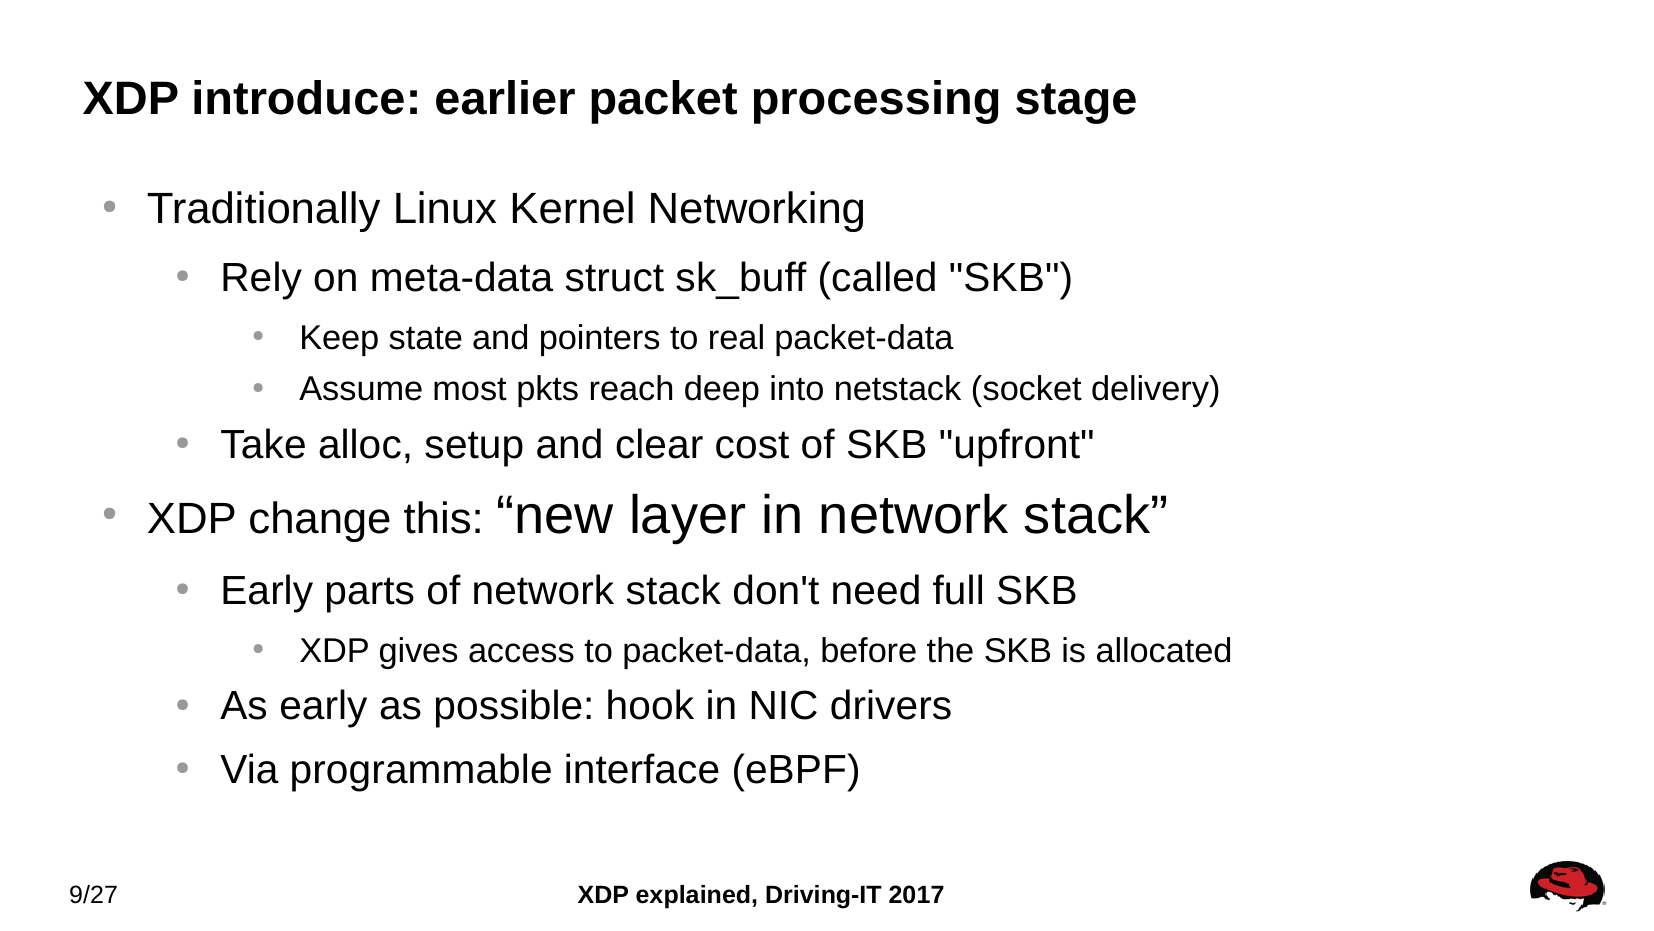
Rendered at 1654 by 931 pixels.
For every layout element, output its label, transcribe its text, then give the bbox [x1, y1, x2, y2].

list Traditionally Linux Kernel Networking Rely on meta-data struct sk_buff (called "SKB") Keep state and pointers to real packet-data Assume most pkts reach deep into netstack (socket delivery) Take alloc, setup and clear cost of SKB "upfront" XDP change this: “new layer in network stack” Early parts of network stack don't need full SKB XDP gives access to packet-data, before the SKB is allocated As early as possible: hook in NIC drivers Via programmable interface (eBPF) [86, 183, 1575, 793]
picture [1529, 859, 1613, 918]
text_box [82, 28, 1571, 169]
